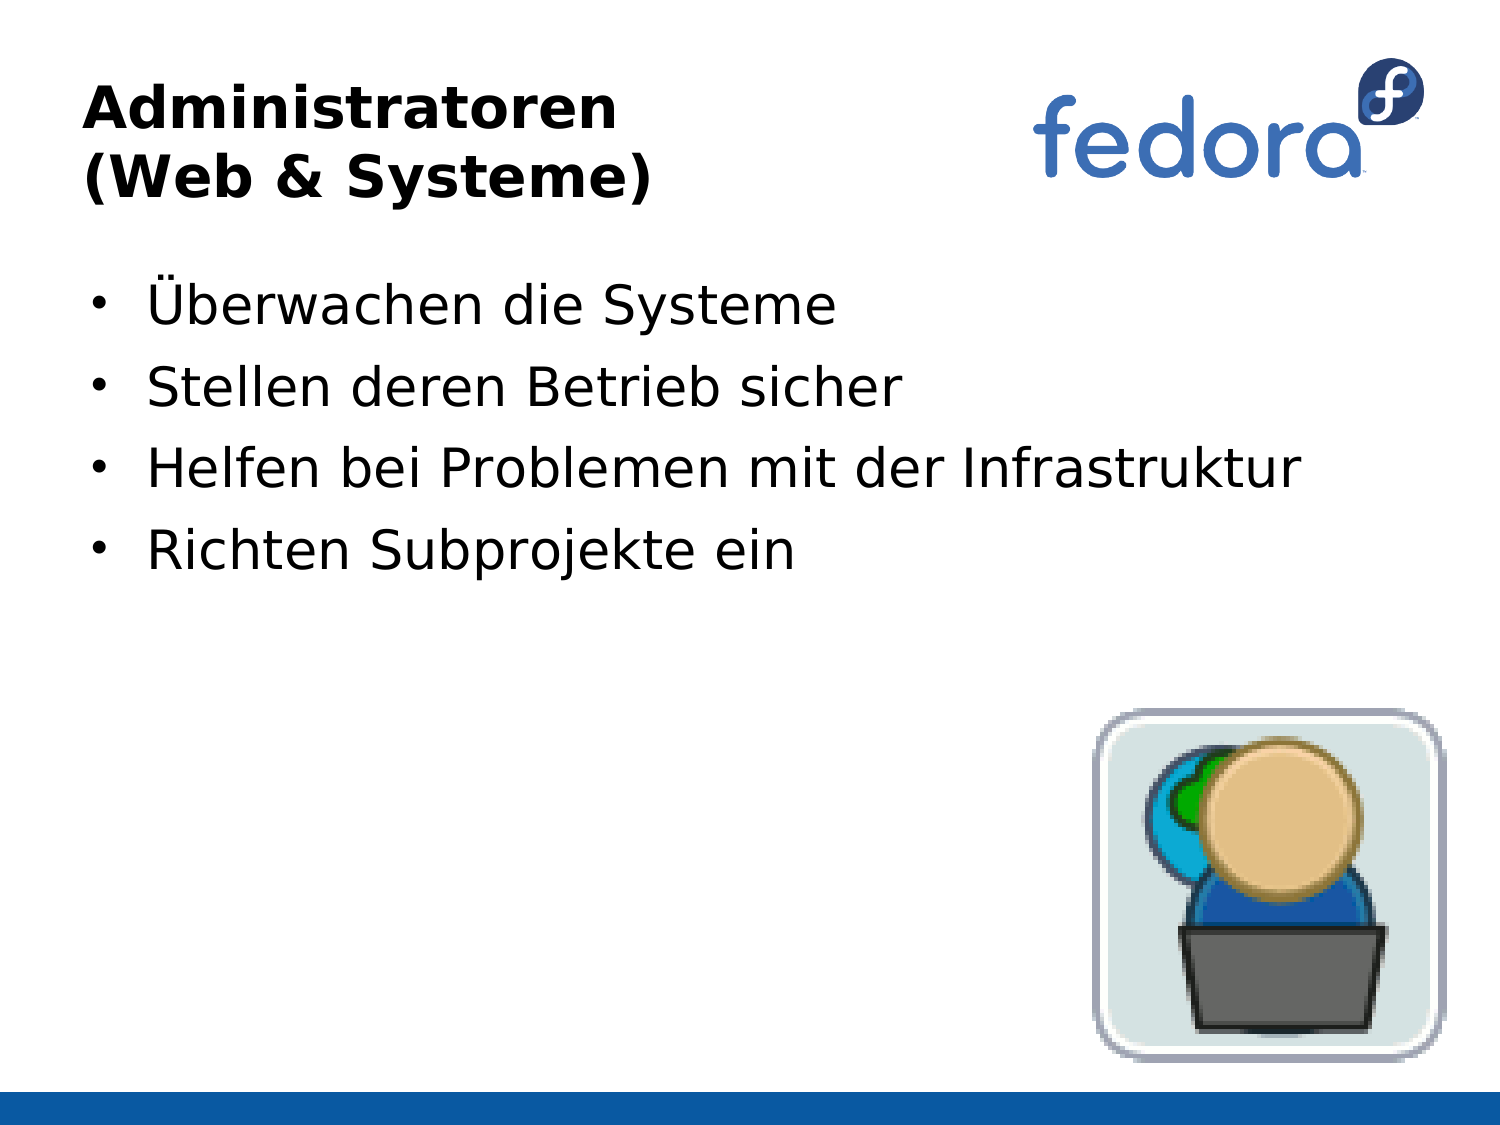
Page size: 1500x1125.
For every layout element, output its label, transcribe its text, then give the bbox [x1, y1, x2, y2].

picture [1034, 58, 1424, 178]
picture [1092, 708, 1447, 1063]
title Administratoren (Web & Systeme) [67, 35, 1034, 244]
list Überwachen die Systeme Stellen deren Betrieb sicher Helfen bei Problemen mit der Infrastruktur Richten Subprojekte ein [75, 262, 1425, 1021]
picture [0, 1092, 1500, 1125]
